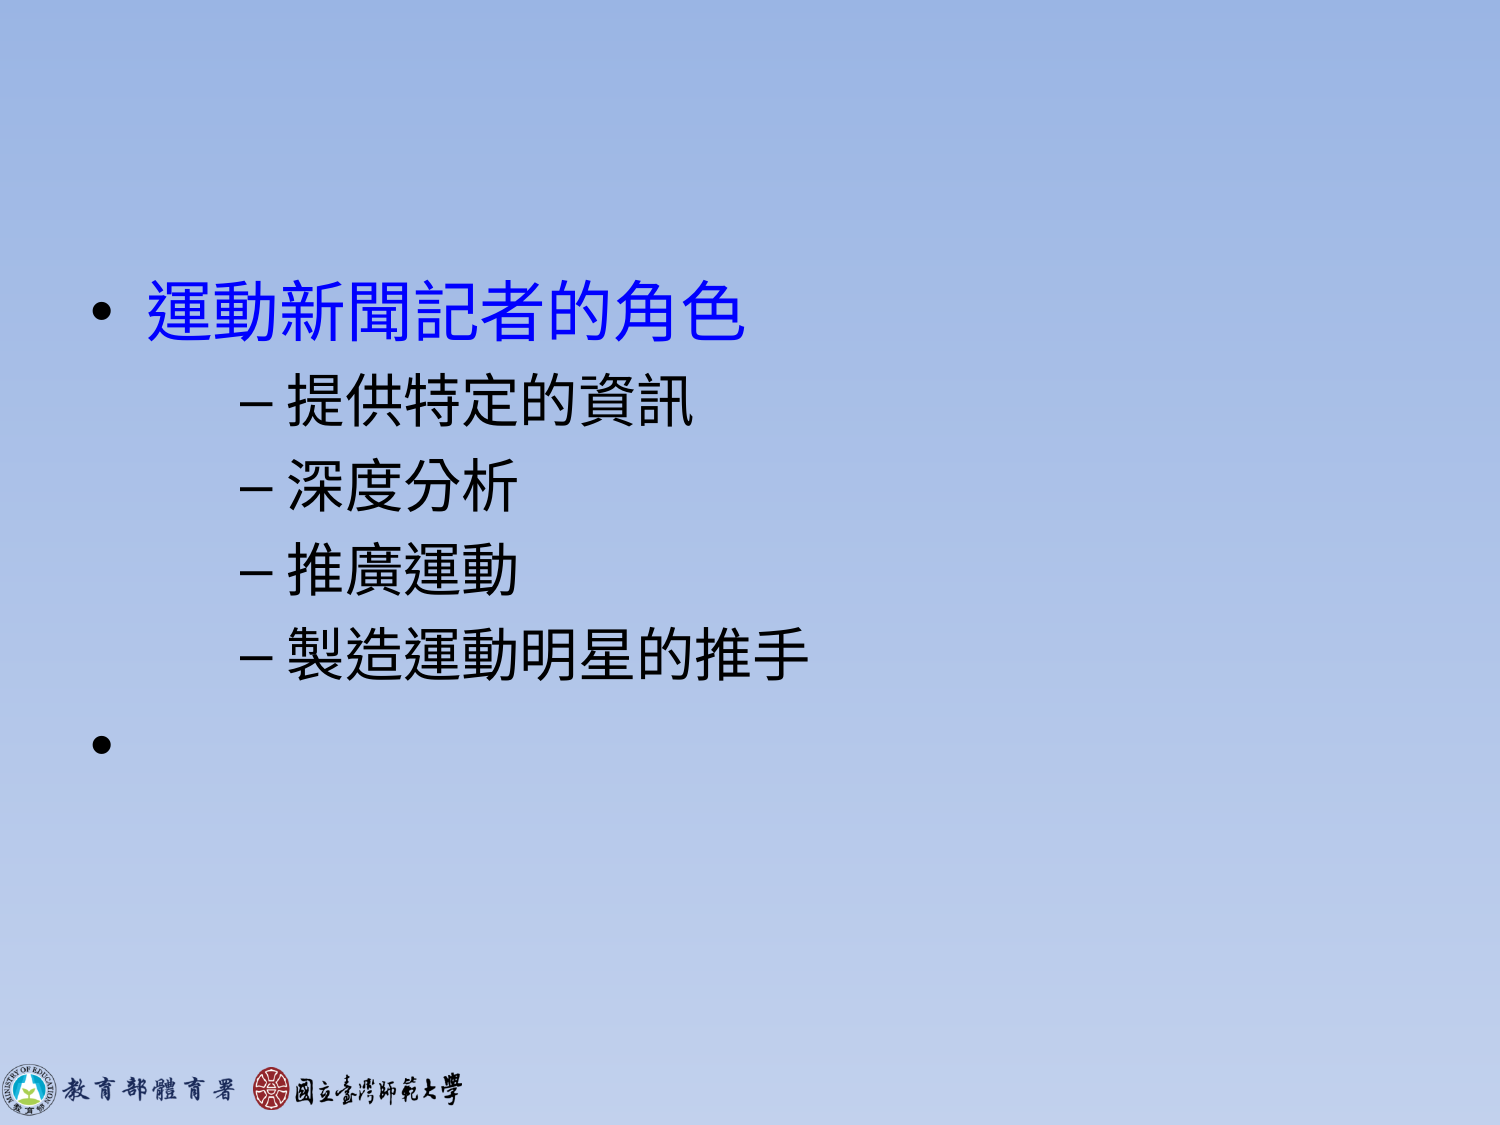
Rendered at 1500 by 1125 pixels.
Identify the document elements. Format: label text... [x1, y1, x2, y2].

list 運動新聞記者的角色 提供特定的資訊 深度分析 推廣運動 製造運動明星的推手 [75, 262, 1426, 731]
